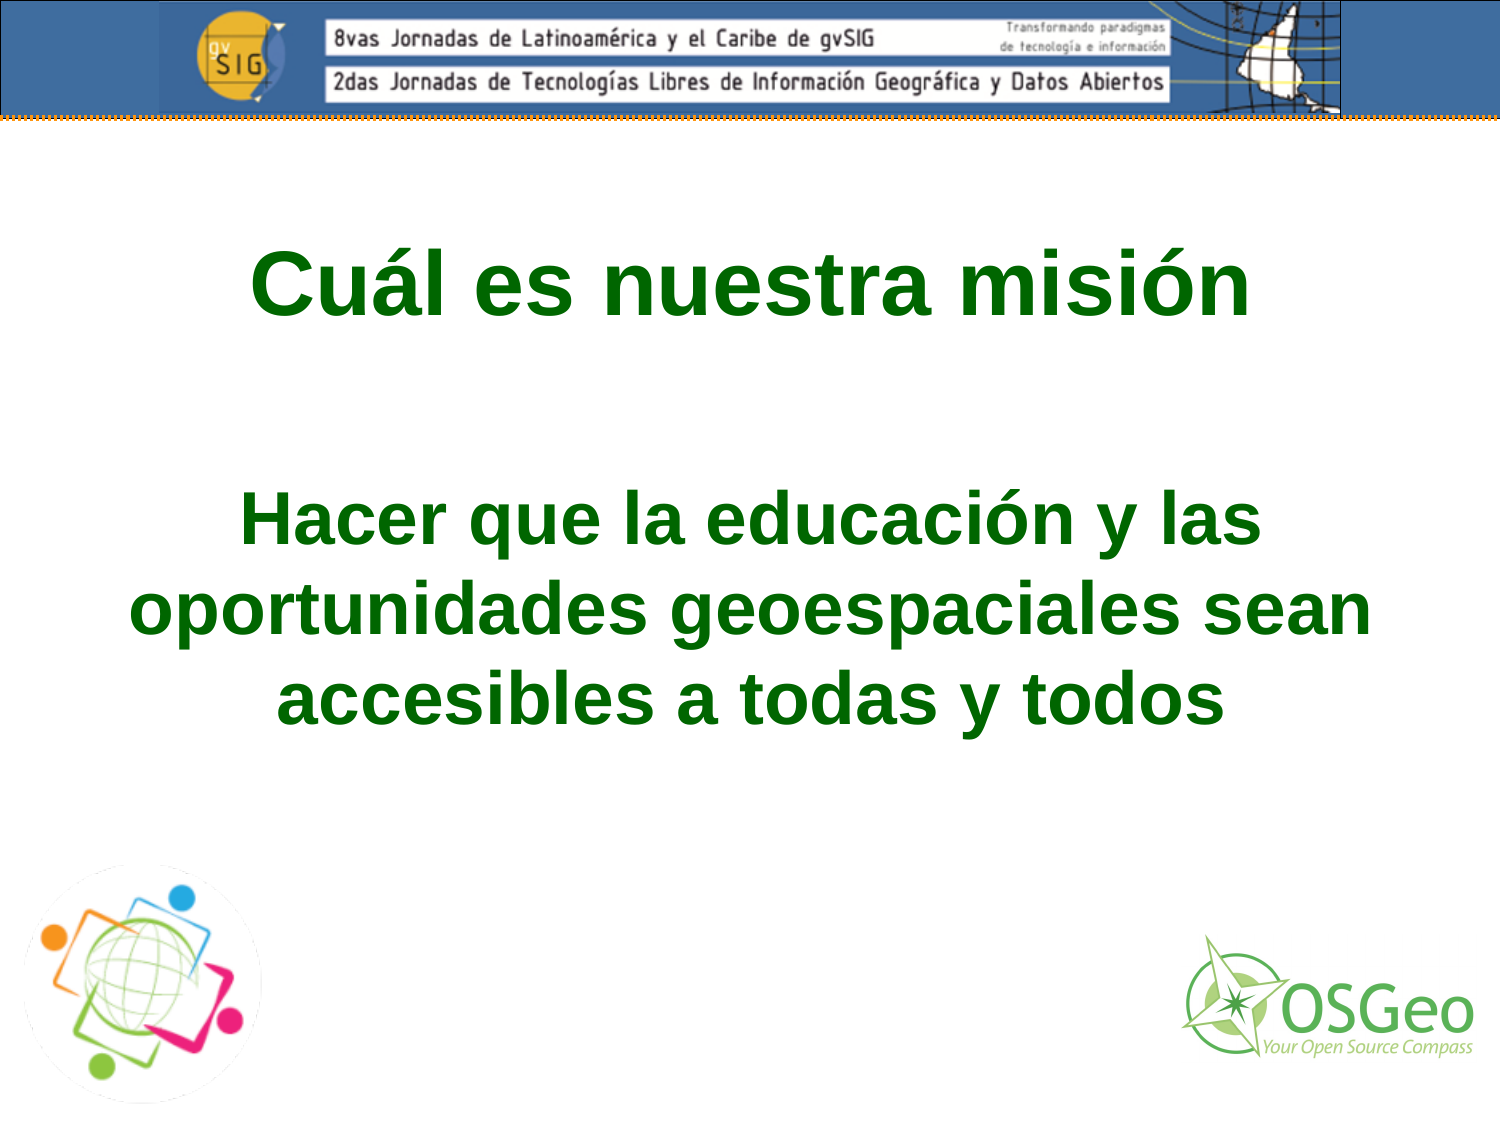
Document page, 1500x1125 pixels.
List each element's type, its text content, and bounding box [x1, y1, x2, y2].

title Cuál es nuestra misión [76, 196, 1427, 362]
picture [159, 1, 1340, 113]
list Hacer que la educación y las oportunidades geoespaciales sean accesibles a todas y todos [76, 461, 1427, 748]
picture [1181, 934, 1477, 1063]
picture [23, 864, 263, 1105]
